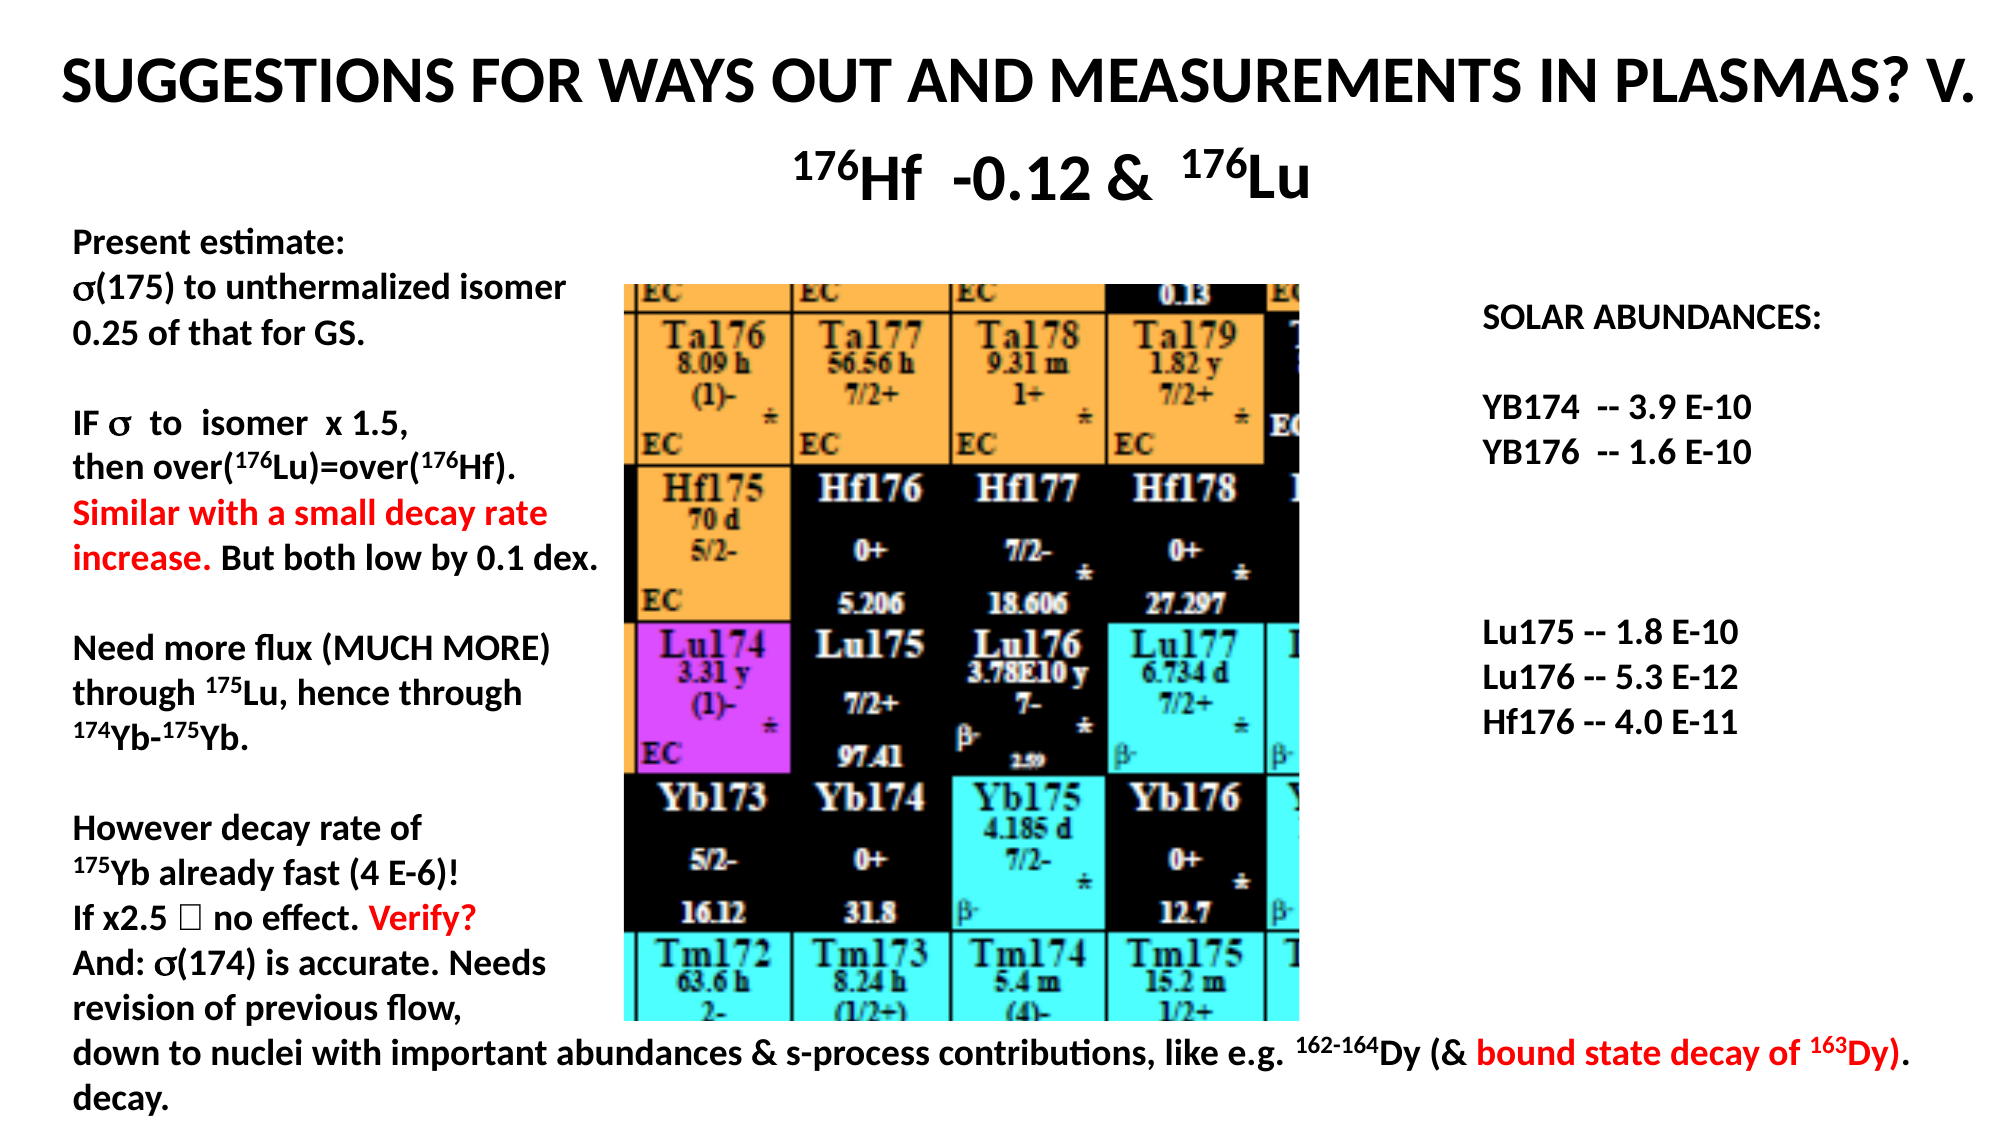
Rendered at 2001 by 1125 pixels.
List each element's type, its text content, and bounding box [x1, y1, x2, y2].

text_box SUGGESTIONS FOR WAYS OUT AND MEASUREMENTS IN PLASMAS? V. [46, 28, 2000, 125]
text_box 176Hf -0.12 & [776, 126, 1169, 221]
text_box 176Lu [1164, 125, 1328, 221]
text_box Present estimate: s(175) to unthermalized isomer 0.25 of that for GS. IF s to isomer x 1.5, then over(176Lu)=over(176Hf). Similar with a small decay rate increase. But both low by 0.1 dex. Need more flux (MUCH MORE) through 175Lu, hence through 174Yb-175Yb. However decay rate of 175Yb already fast (4 E-6)! If x2.5  no effect. Verify? And: s(174) is accurate. Needs revision of previous flow, down to nuclei with important abundances & s-process contributions, like e.g. 162-164Dy (& bound state decay of 163Dy). decay. [57, 210, 1943, 1125]
